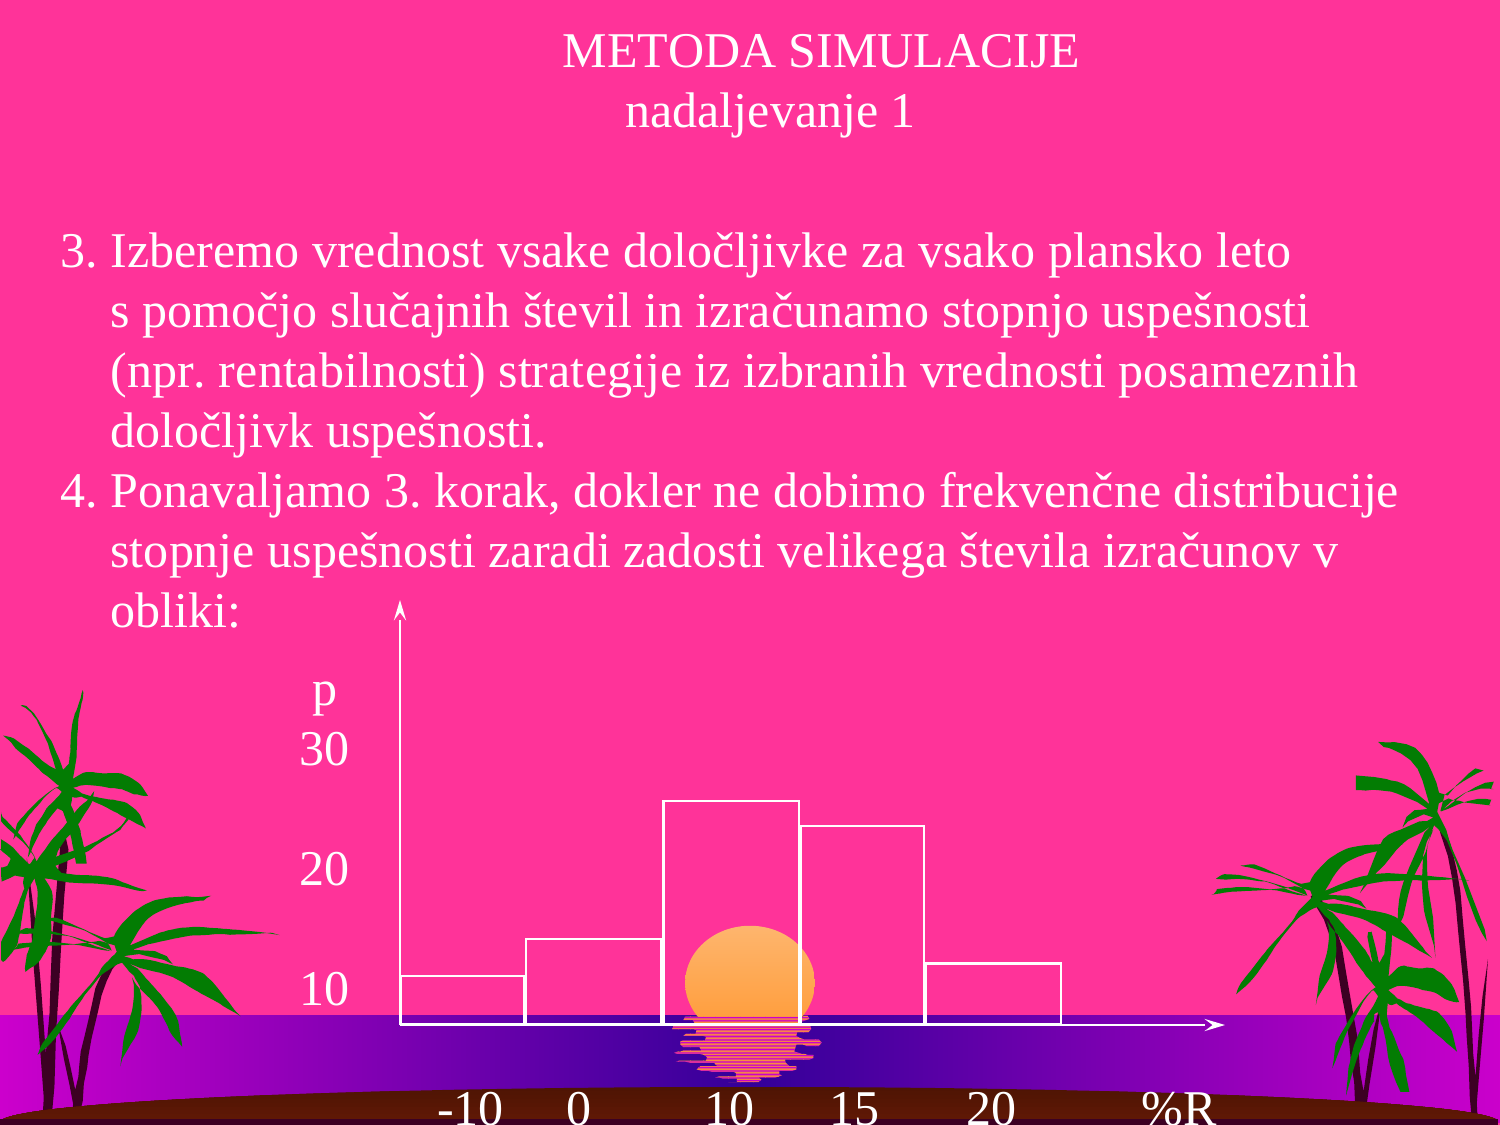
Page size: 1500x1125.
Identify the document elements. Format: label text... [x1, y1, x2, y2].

text_box p 30 20 10 -10 0 10 15 20 %R [259, 647, 1245, 1125]
text_box METODA SIMULACIJE nadaljevanje 1 [547, 9, 1096, 146]
text_box 3. Izberemo vrednost vsake določljivke za vsako plansko leto s pomočjo slučajnih števil in izračunamo stopnjo uspešnosti (npr. rentabilnosti) strategije iz izbranih vrednosti posameznih določljivk uspešnosti. 4. Ponavaljamo 3. korak, dokler ne dobimo frekvenčne distribucije stopnje uspešnosti zaradi zadosti velikega števila izračunov v obliki: [45, 209, 1416, 706]
